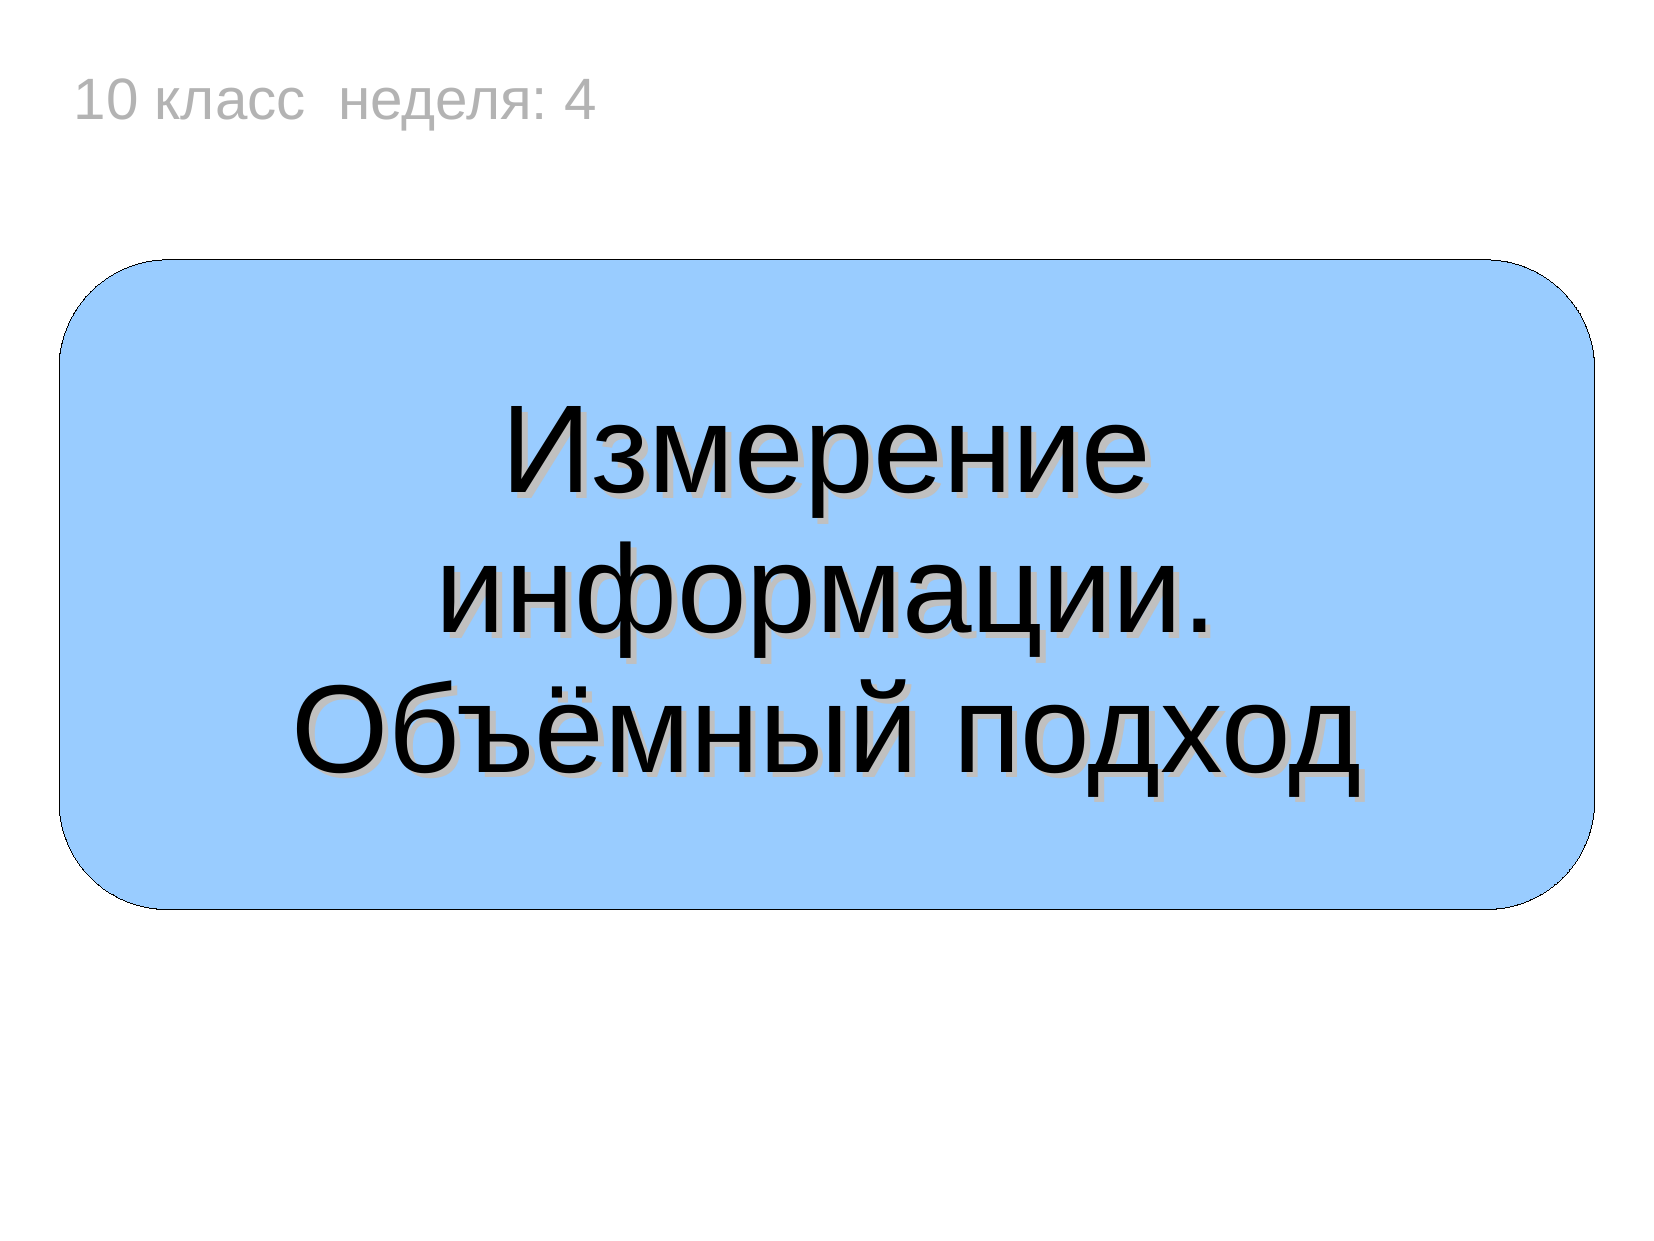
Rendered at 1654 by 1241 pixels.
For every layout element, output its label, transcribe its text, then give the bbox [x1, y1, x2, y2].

text_box Измерение информации. Объёмный подход [206, 372, 1447, 807]
text_box [59, 259, 1595, 910]
text_box 10 класс неделя: 4 [59, 59, 650, 139]
